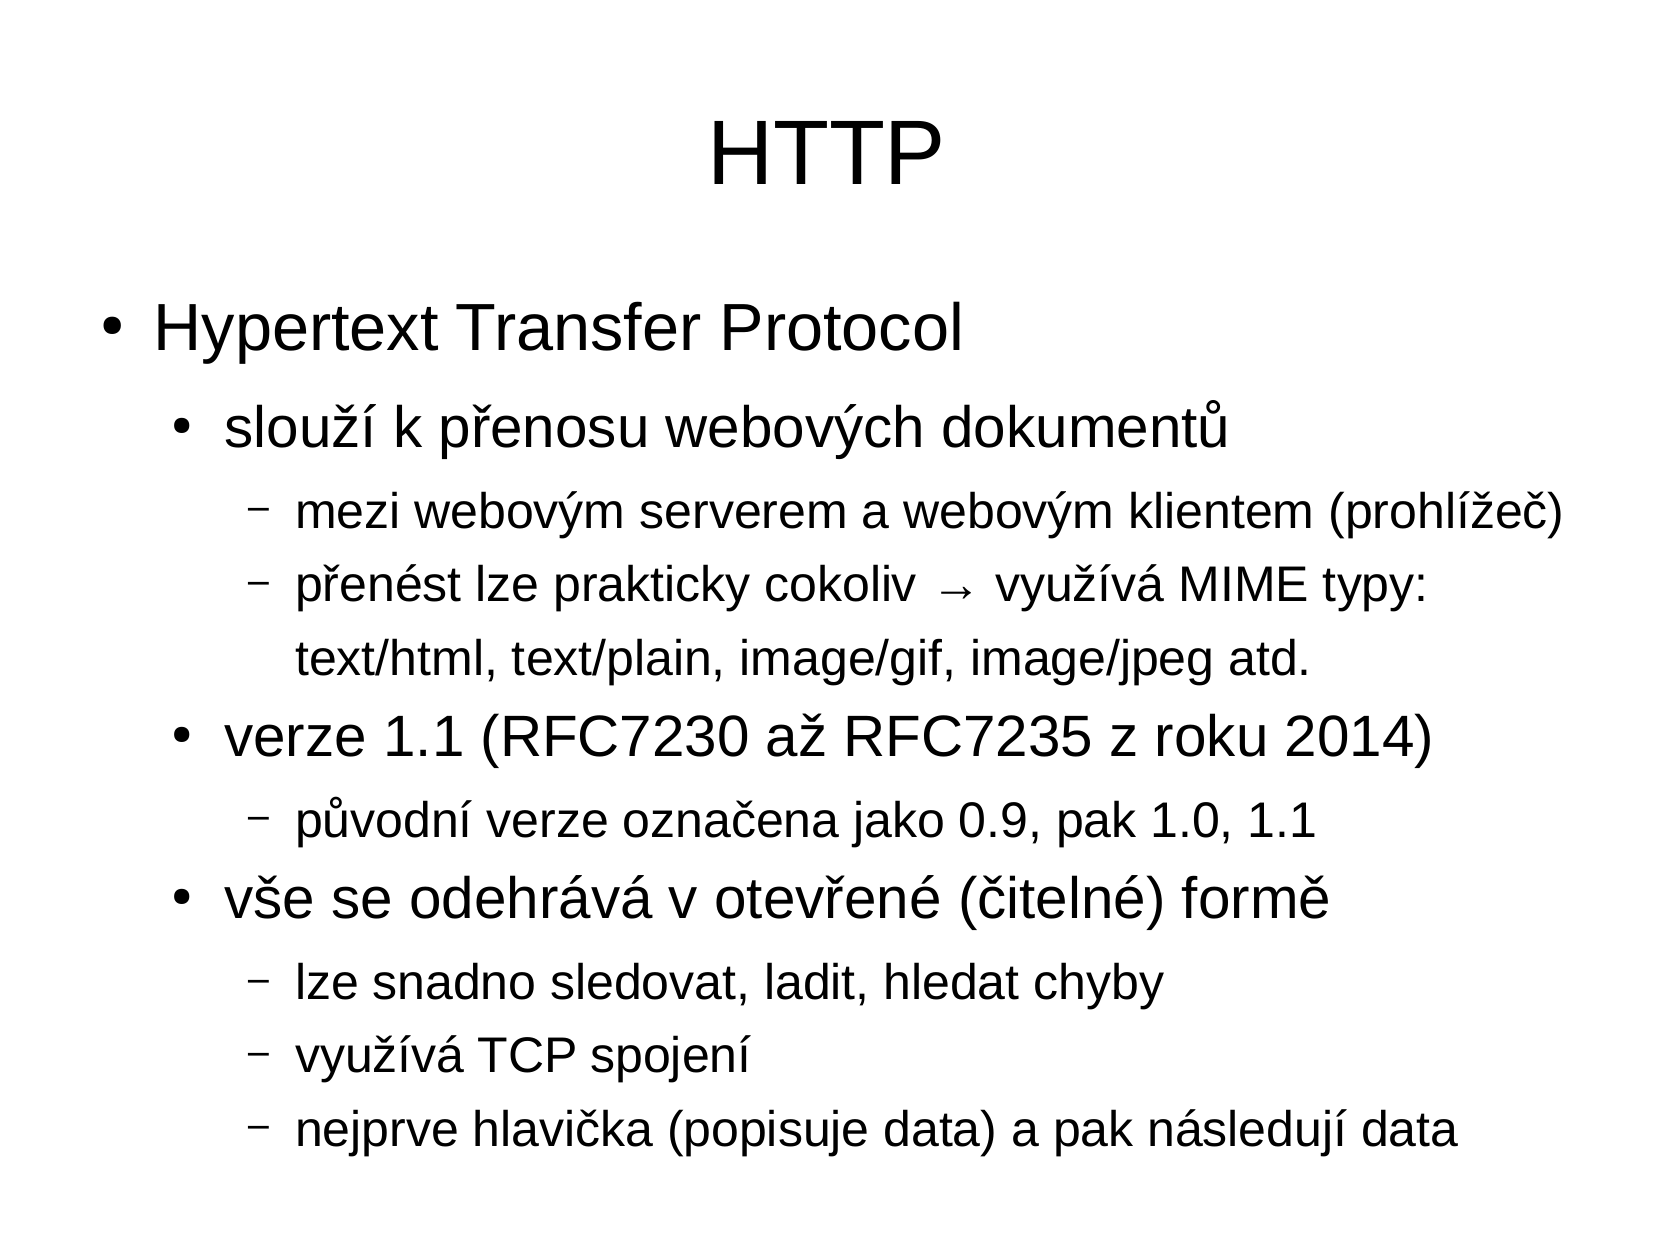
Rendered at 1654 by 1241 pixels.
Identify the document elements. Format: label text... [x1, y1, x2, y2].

title HTTP [82, 56, 1571, 250]
list Hypertext Transfer Protocol slouží k přenosu webových dokumentů mezi webovým serverem a webovým klientem (prohlížeč) přenést lze prakticky cokoliv → využívá MIME typy: text/html, text/plain, image/gif, image/jpeg atd. verze 1.1 (RFC7230 až RFC7235 z roku 2014) původní verze označena jako 0.9, pak 1.0, 1.1 vše se odehrává v otevřené (čitelné) formě lze snadno sledovat, ladit, hledat chyby využívá TCP spojení nejprve hlavička (popisuje data) a pak následují data [82, 290, 1571, 1158]
